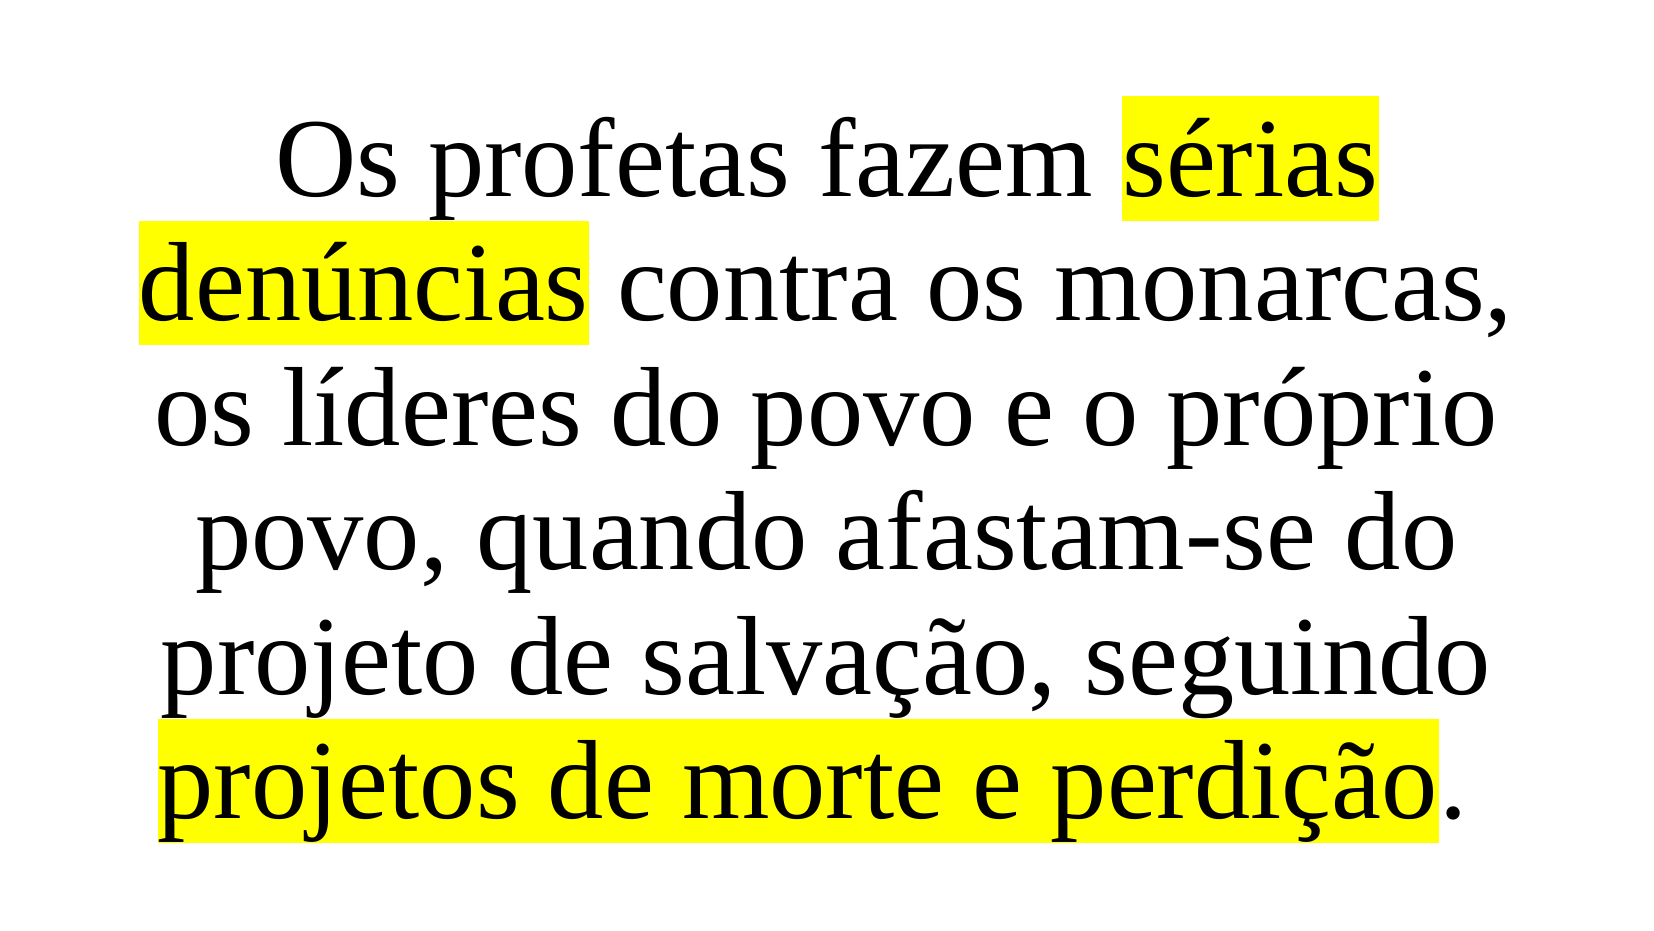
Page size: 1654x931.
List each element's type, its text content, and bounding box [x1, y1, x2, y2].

text_box Os profetas fazem sérias denúncias contra os monarcas, os líderes do povo e o próprio povo, quando afastam-se do projeto de salvação, seguindo projetos de morte e perdição. [100, 88, 1554, 851]
